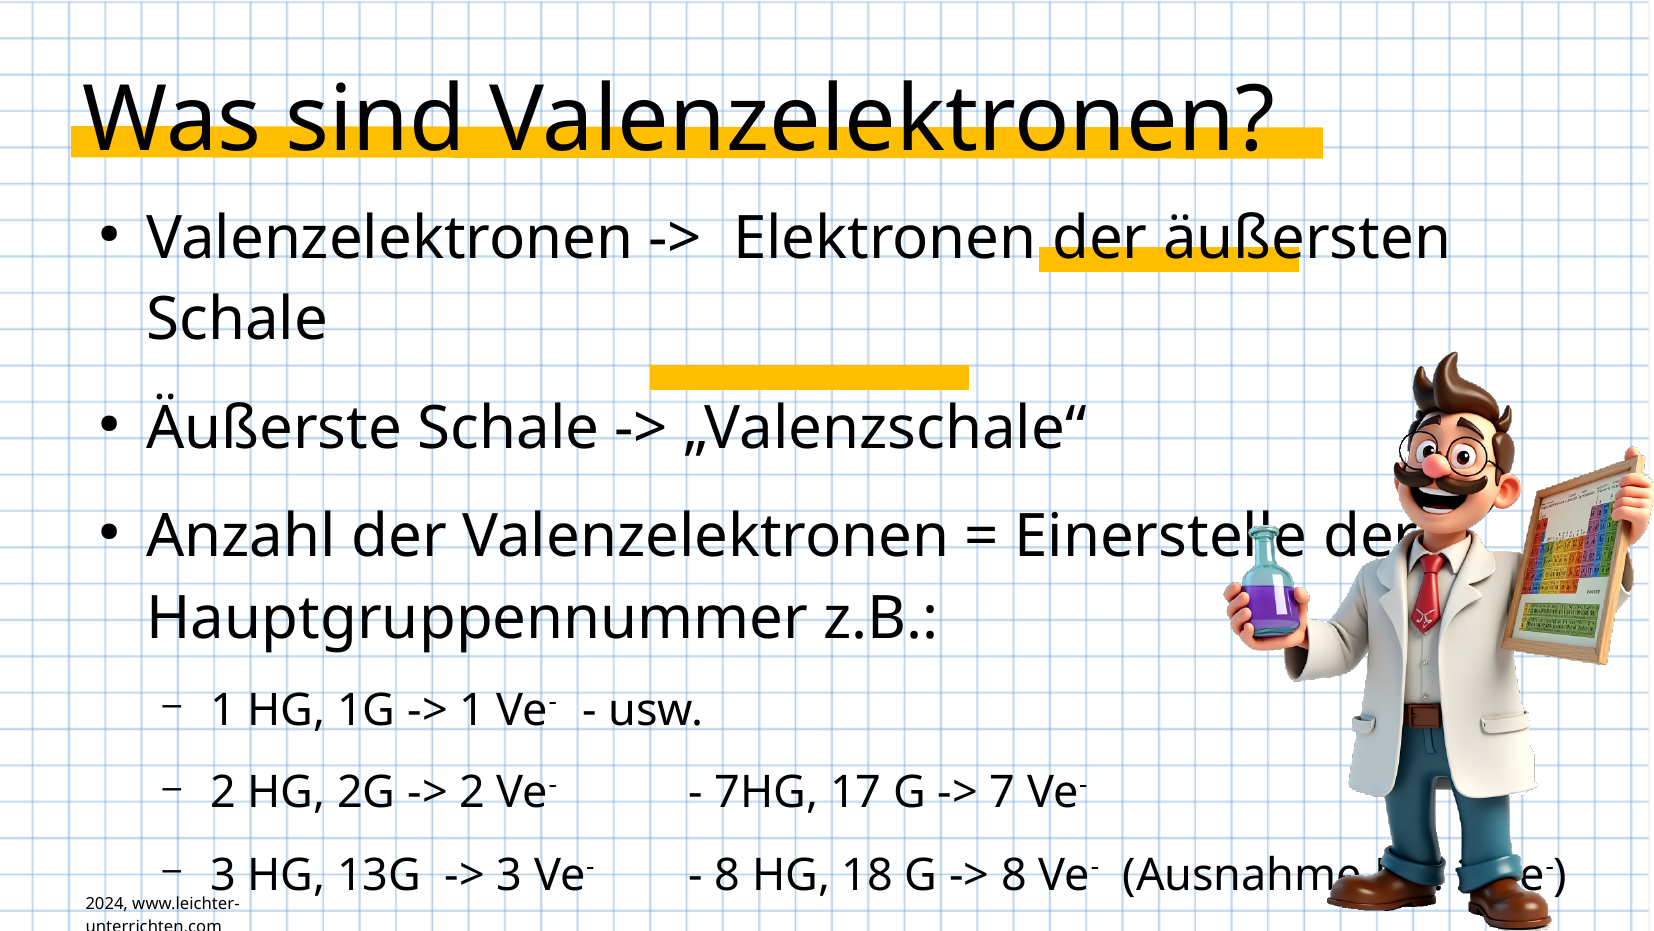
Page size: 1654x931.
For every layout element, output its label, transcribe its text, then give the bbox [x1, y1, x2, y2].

list Valenzelektronen -> Elektronen der äußersten Schale Äußerste Schale -> „Valenzschale“ Anzahl der Valenzelektronen = Einerstelle der Hauptgruppennummer z.B.: 1 HG, 1G -> 1 Ve- - usw. 2 HG, 2G -> 2 Ve- - 7HG, 17 G -> 7 Ve- 3 HG, 13G -> 3 Ve- - 8 HG, 18 G -> 8 Ve- (Ausnahme He: 2 Ve-) [82, 193, 1571, 931]
title Was sind Valenzelektronen? [82, 37, 1571, 193]
picture [0, 0, 1654, 931]
